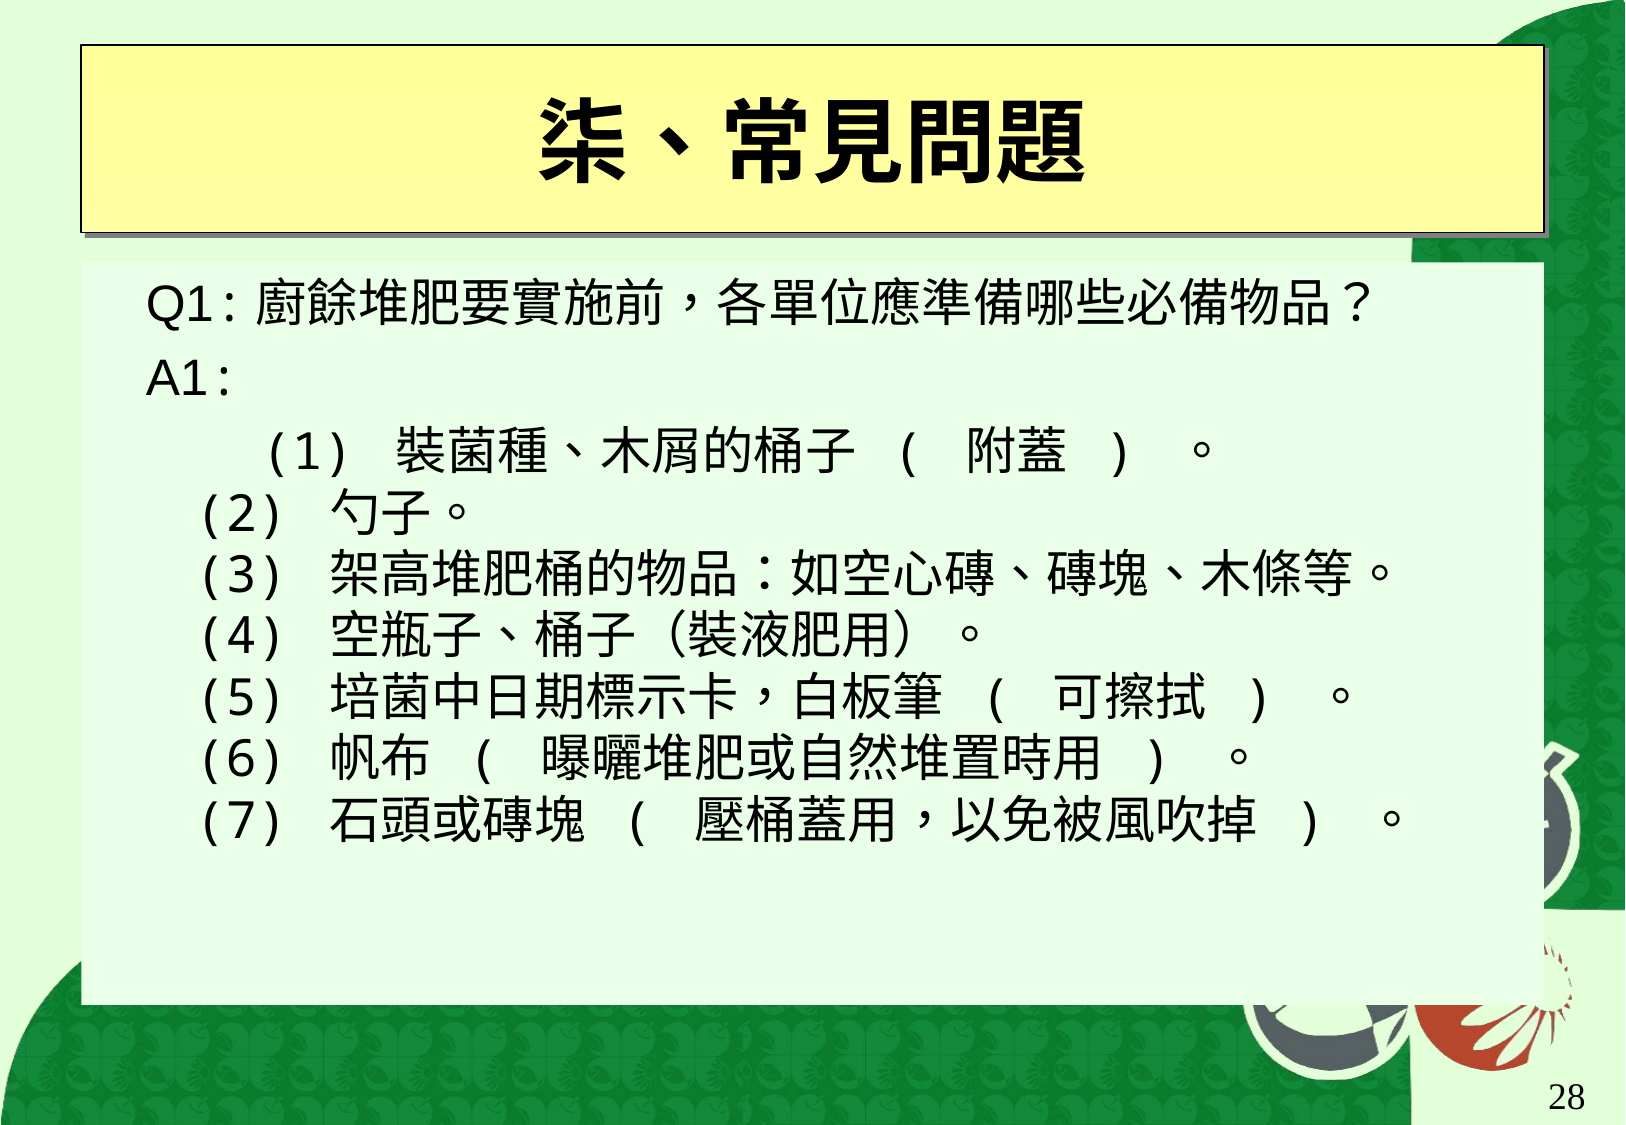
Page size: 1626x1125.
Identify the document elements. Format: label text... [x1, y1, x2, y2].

text_box 28 [1533, 1064, 1625, 1125]
title 柒、常見問題 [81, 45, 1544, 233]
list Q1:廚餘堆肥要實施前，各單位應準備哪些必備物品？ A1: (1) 裝菌種、木屑的桶子 ( 附蓋 ) 。 (2) 勺子。 (3) 架高堆肥桶的物品：如空心磚、磚塊、木條等。 (4) 空瓶子、桶子（裝液肥用）。 (5) 培菌中日期標示卡，白板筆 ( 可擦拭 ) 。 (6) 帆布 ( 曝曬堆肥或自然堆置時用 ) 。 (7) 石頭或磚塊 ( 壓桶蓋用，以免被風吹掉 ) 。 [81, 262, 1544, 1005]
